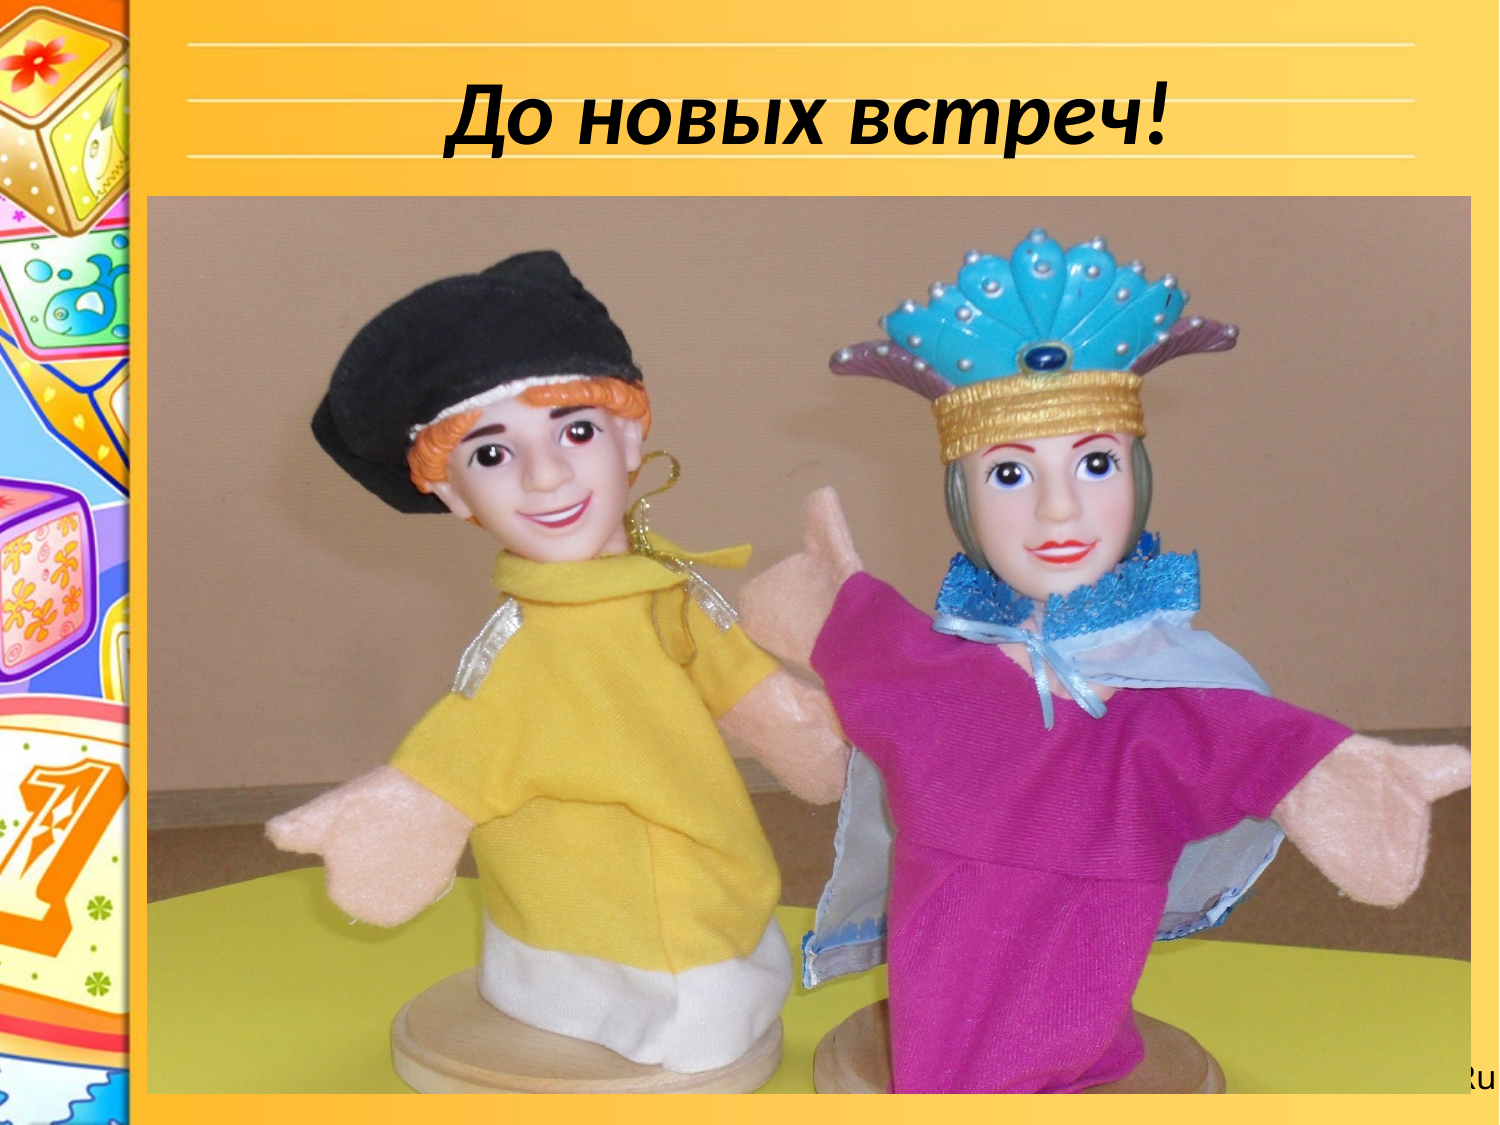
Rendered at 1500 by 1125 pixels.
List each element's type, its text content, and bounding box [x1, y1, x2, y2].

picture [0, 0, 1499, 1125]
title До новых встреч! [159, 45, 1459, 196]
picture [105, 1118, 122, 1125]
